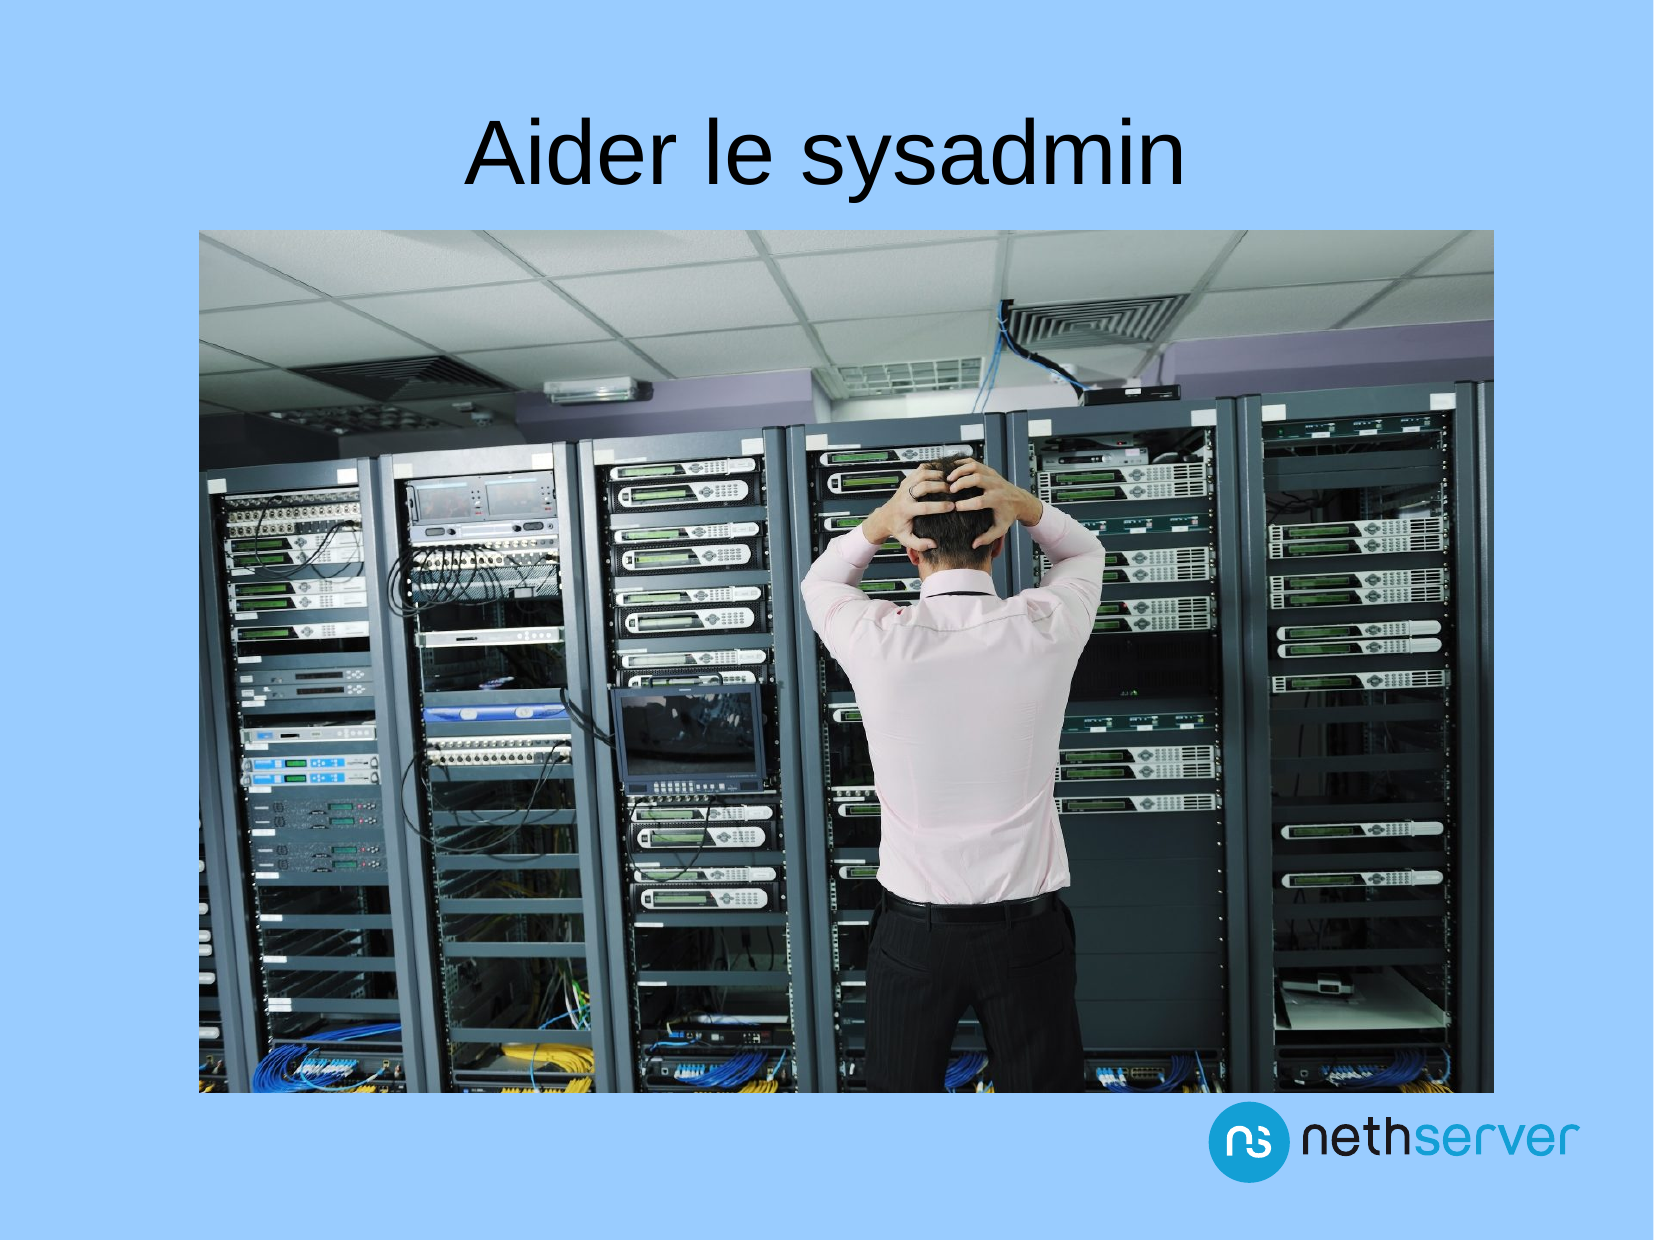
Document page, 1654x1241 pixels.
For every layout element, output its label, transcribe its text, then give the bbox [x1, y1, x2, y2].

title Aider le sysadmin [82, 49, 1571, 257]
picture [199, 230, 1654, 1241]
